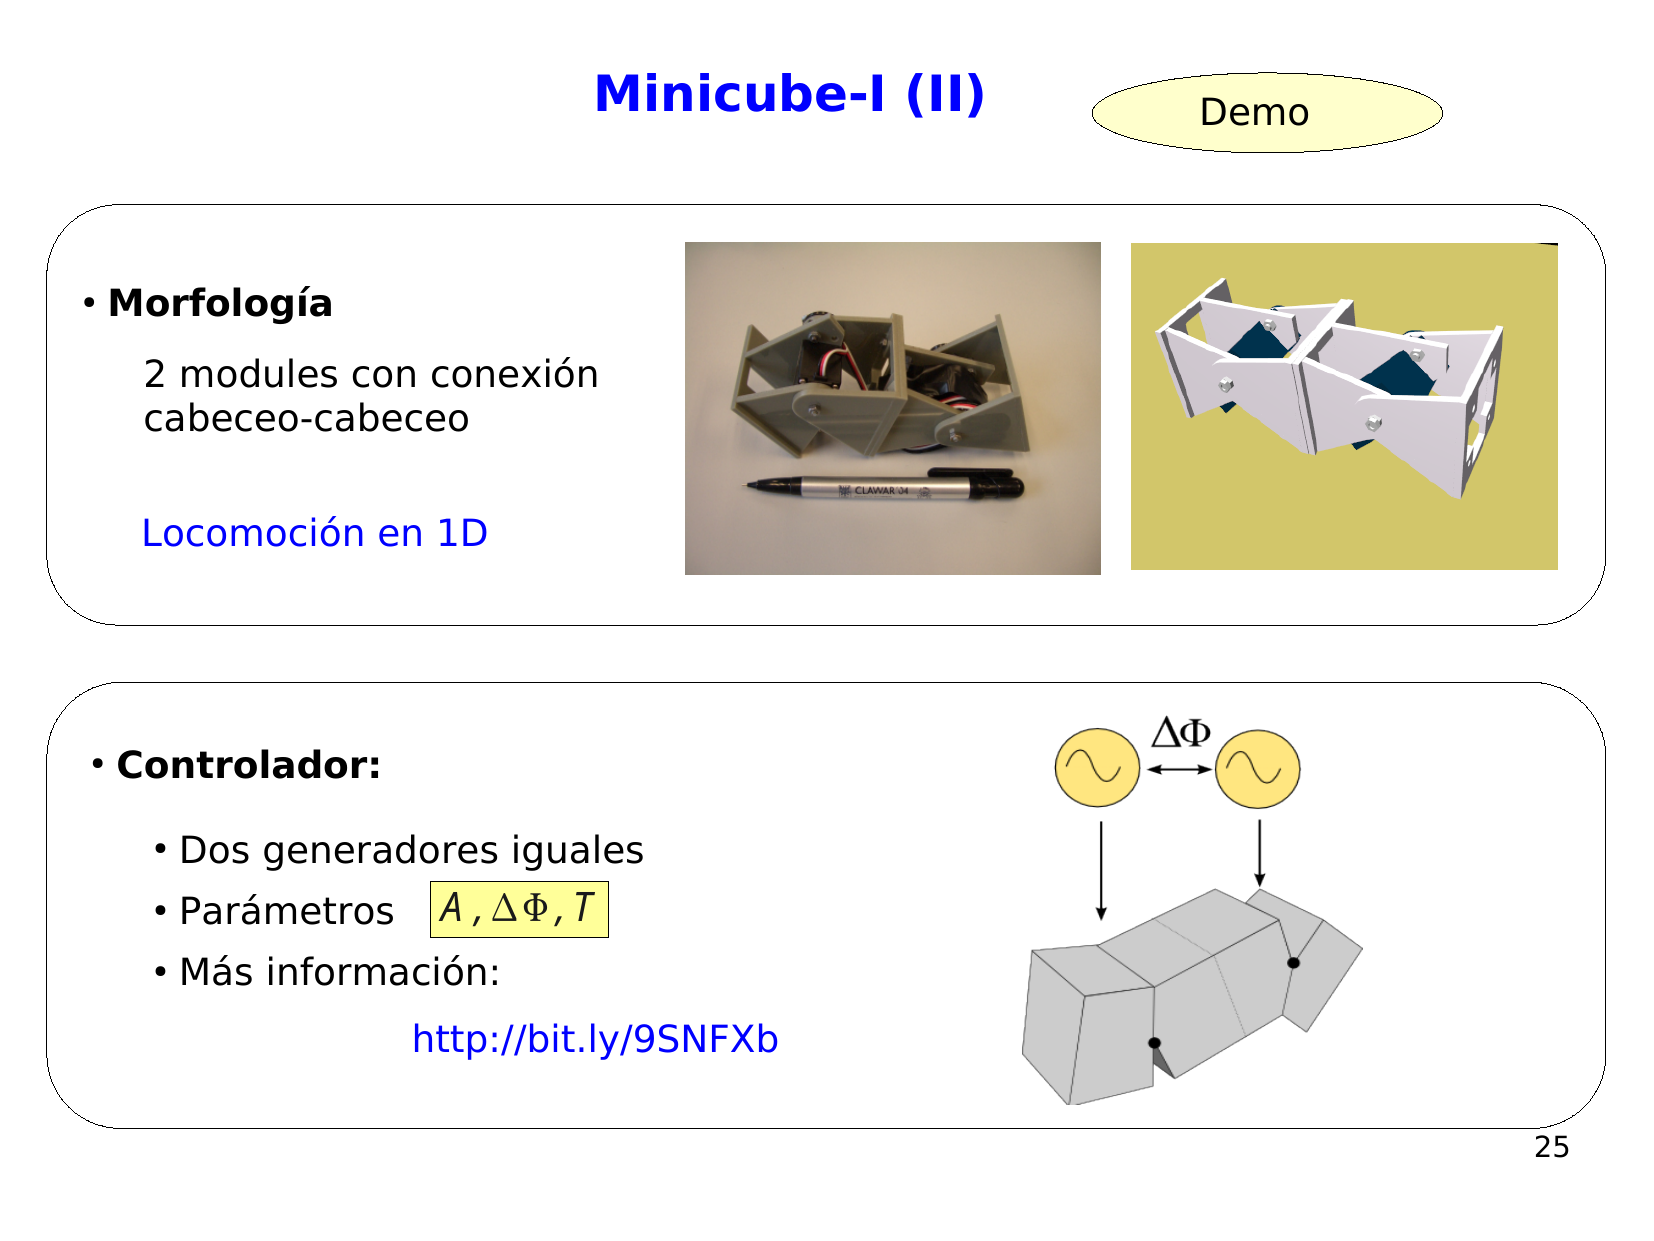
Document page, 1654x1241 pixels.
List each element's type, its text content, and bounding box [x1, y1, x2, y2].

text_box Controlador: [76, 736, 398, 795]
text_box http://bit.ly/9SNFXb [396, 1010, 795, 1069]
text_box Dos generadores iguales Parámetros Más información: [138, 821, 661, 1002]
text_box Minicube-I (II) [578, 57, 1003, 131]
text_box Demo [1184, 83, 1326, 142]
text_box 2 modules con conexión cabeceo-cabeceo [128, 345, 660, 448]
text_box [430, 881, 609, 938]
text_box Locomoción en 1D [126, 504, 505, 563]
picture [1131, 243, 1558, 570]
picture [685, 242, 1101, 575]
text_box Morfología [67, 274, 363, 333]
chart [428, 883, 606, 931]
text_box [1092, 72, 1443, 153]
picture [1022, 715, 1363, 1105]
